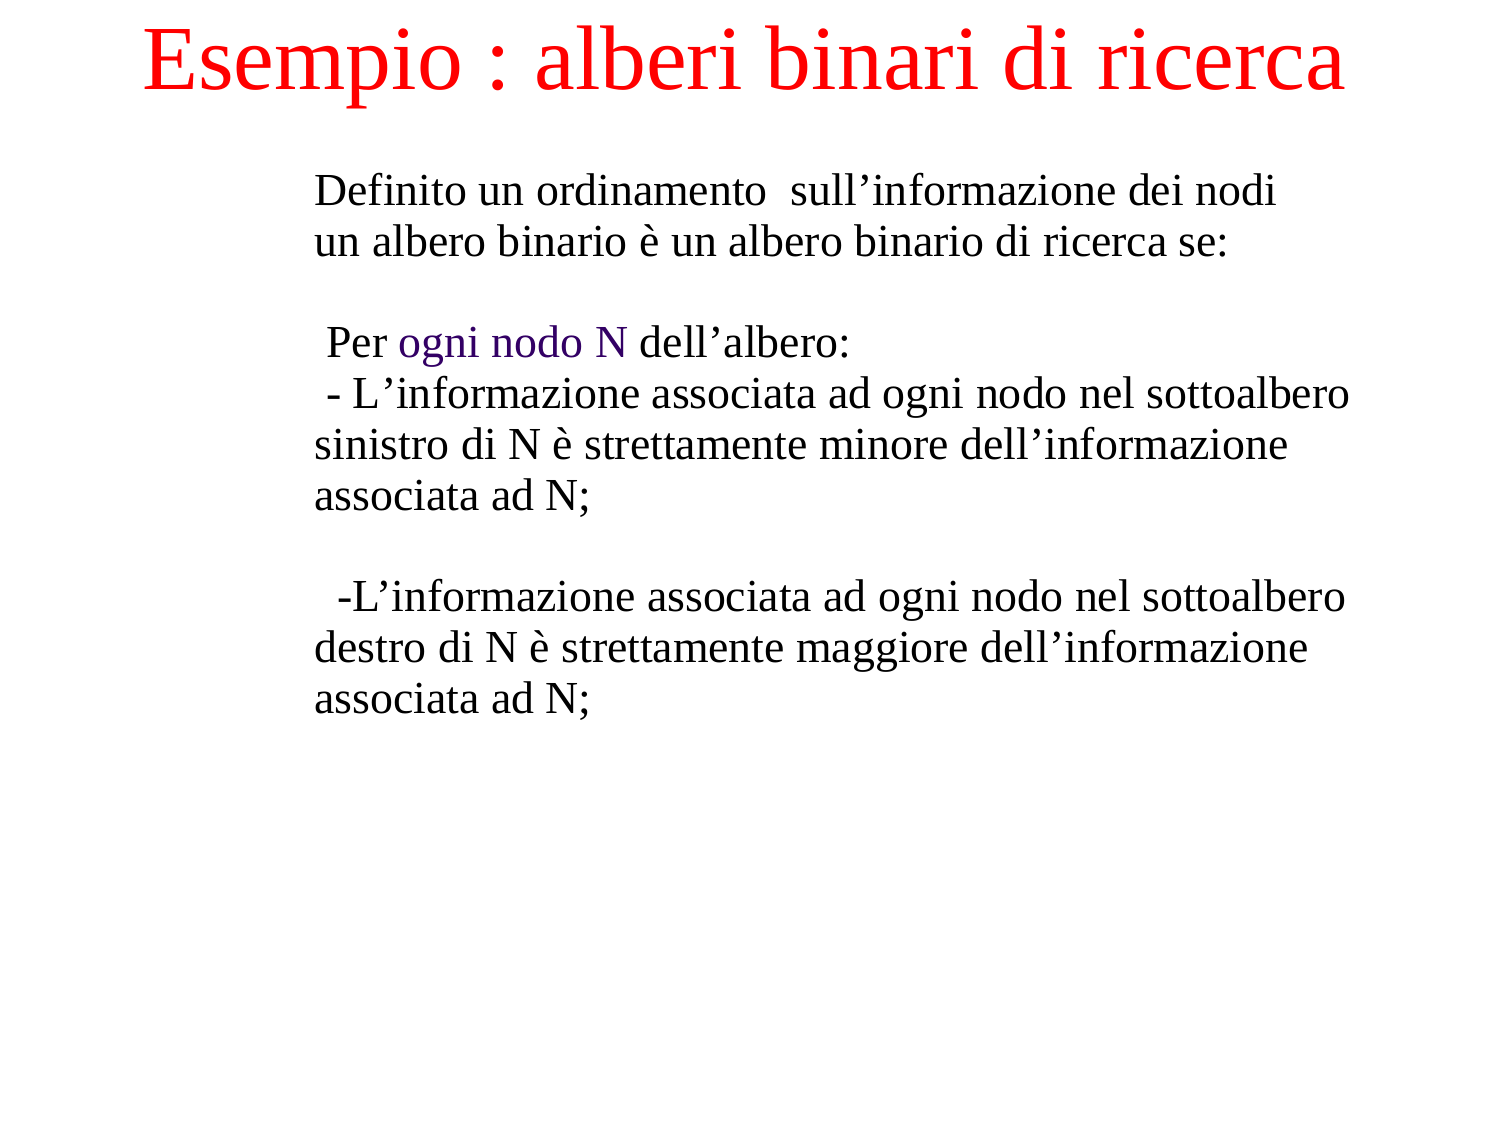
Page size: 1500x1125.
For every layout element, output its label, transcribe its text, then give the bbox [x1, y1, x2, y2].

title Esempio : alberi binari di ricerca [107, 0, 1383, 188]
text_box Definito un ordinamento sull’informazione dei nodi un albero binario è un albero binario di ricerca se: Per ogni nodo N dell’albero: - L’informazione associata ad ogni nodo nel sottoalbero sinistro di N è strettamente minore dell’informazione associata ad N; -L’informazione associata ad ogni nodo nel sottoalbero destro di N è strettamente maggiore dell’informazione associata ad N; [300, 157, 1398, 1013]
